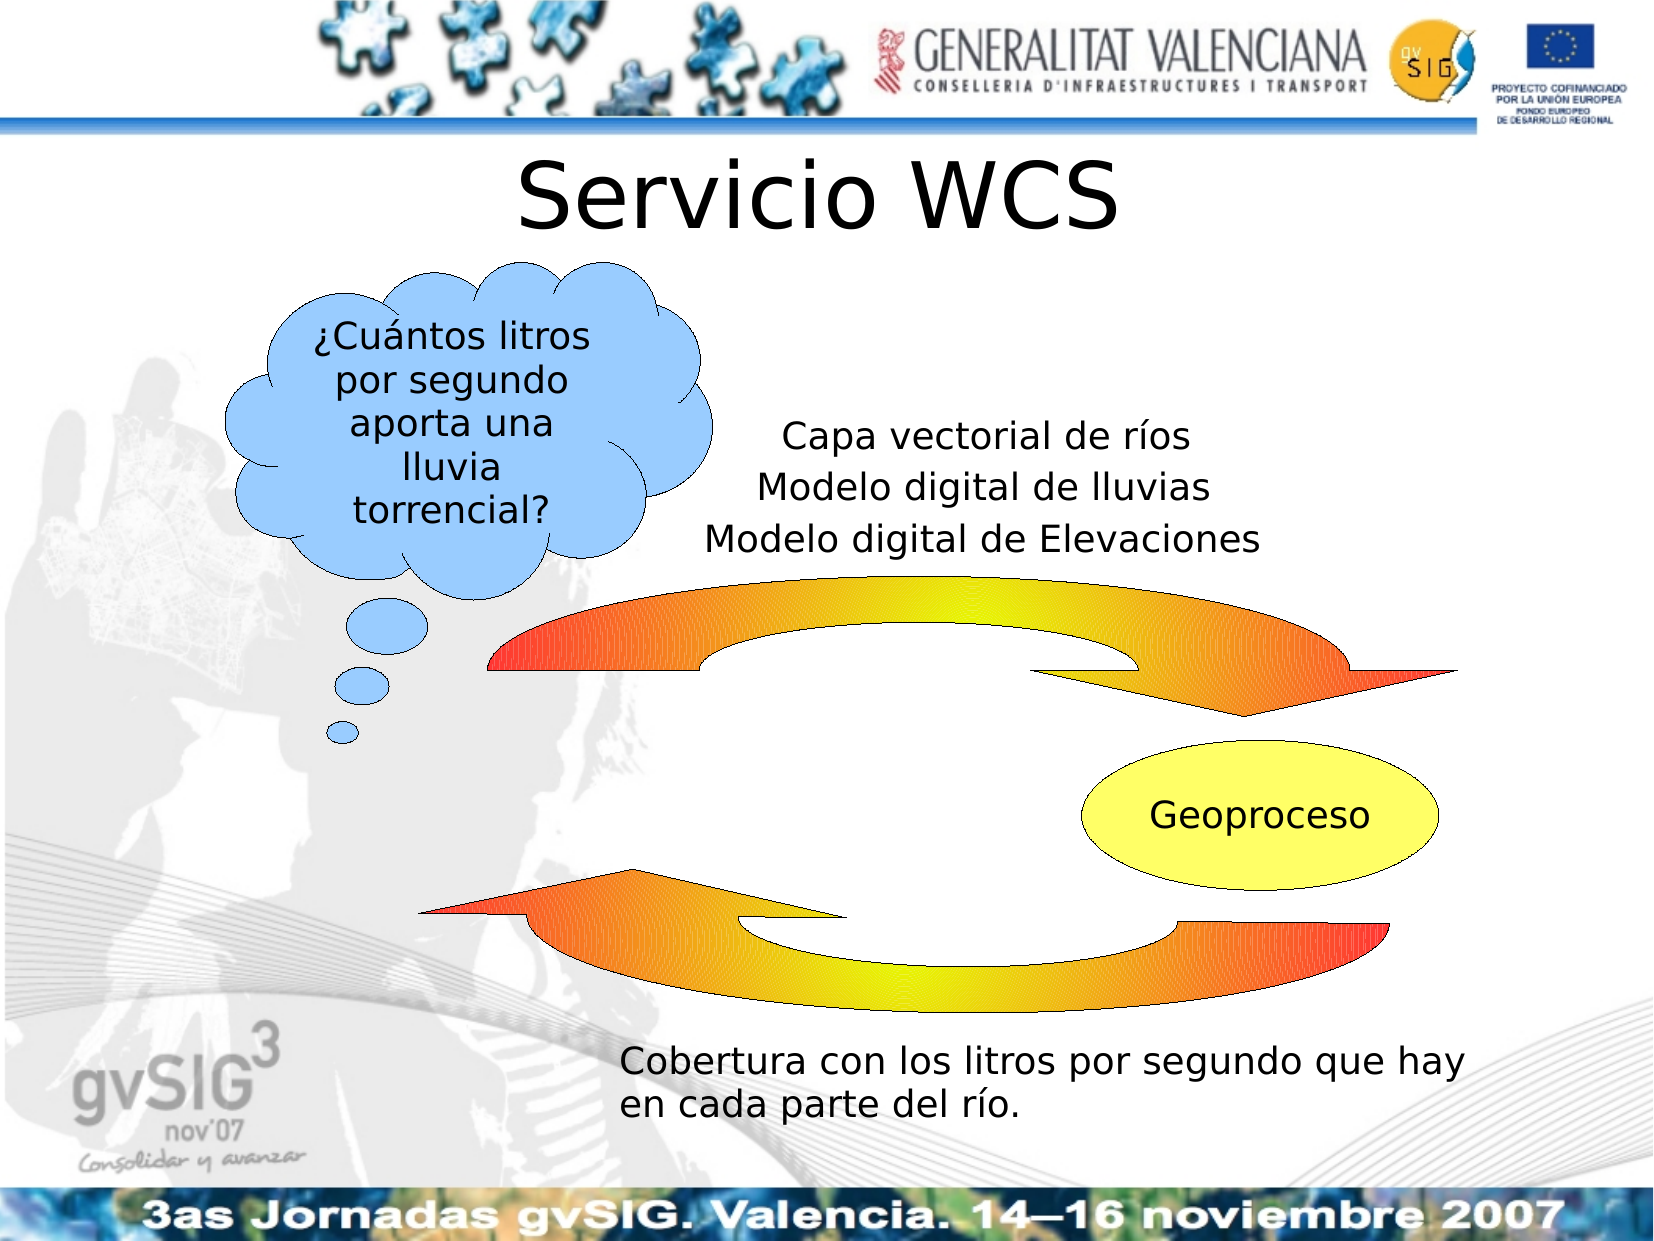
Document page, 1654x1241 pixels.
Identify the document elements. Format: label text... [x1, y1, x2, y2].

text_box Modelo digital de lluvias [741, 457, 1227, 517]
text_box ¿Cuántos litros por segundo aporta una lluvia torrencial? [225, 262, 713, 601]
text_box [487, 576, 1458, 717]
text_box Geoproceso [1081, 740, 1439, 891]
text_box [418, 869, 1390, 1013]
title Servicio WCS [75, 92, 1563, 301]
text_box ¿Cuántos litros por segundo aporta una lluvia torrencial? [346, 598, 428, 655]
text_box Cobertura con los litros por segundo que hay en cada parte del río. [604, 1032, 1483, 1135]
text_box ¿Cuántos litros por segundo aporta una lluvia torrencial? [334, 667, 390, 705]
text_box Capa vectorial de ríos [754, 407, 1207, 457]
text_box Modelo digital de Elevaciones [689, 510, 1277, 569]
picture [0, 0, 1654, 1241]
